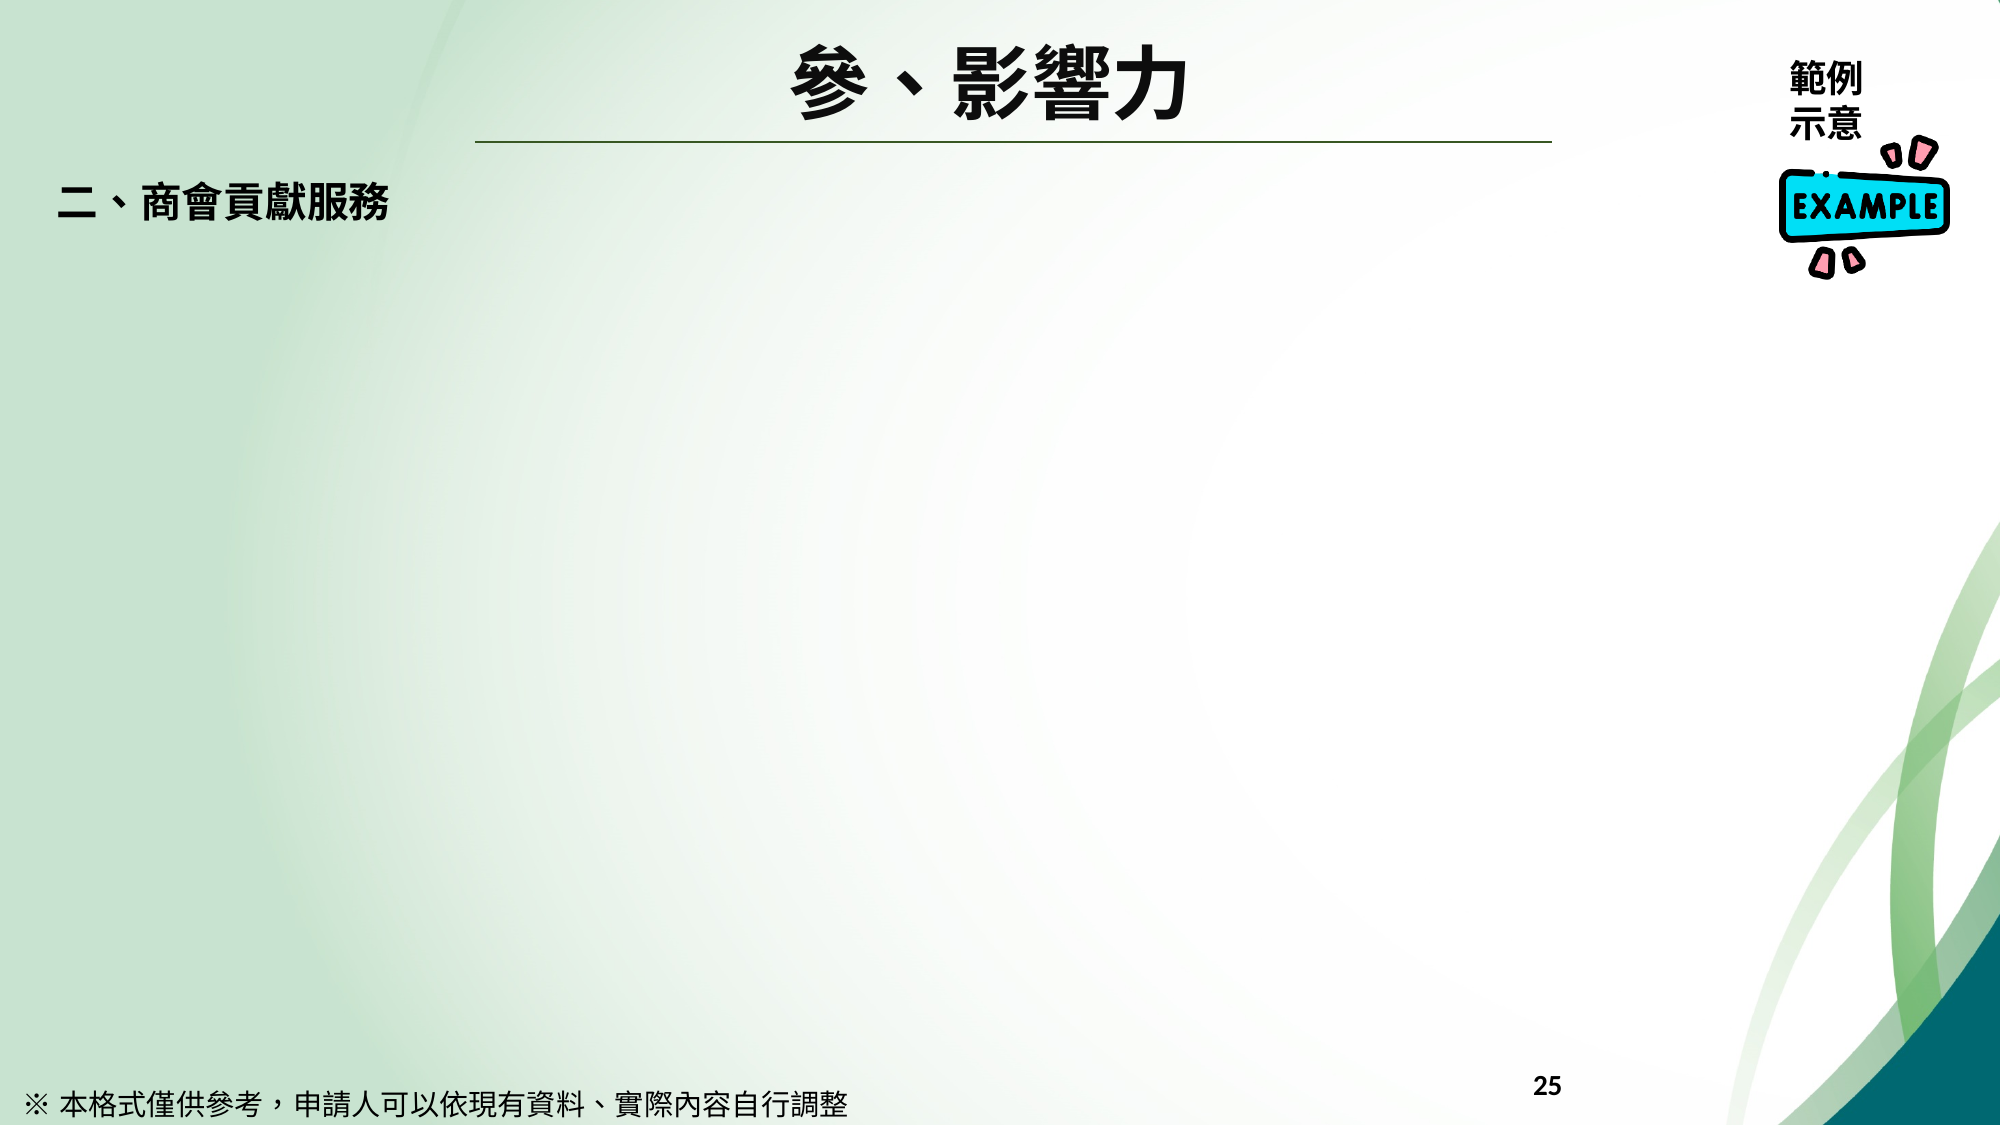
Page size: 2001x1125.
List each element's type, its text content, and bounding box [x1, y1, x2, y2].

text_box 24 [1518, 1053, 1969, 1114]
title 參、影響力 [0, 36, 2000, 139]
text_box 二、商會貢獻服務 [41, 168, 1662, 234]
text_box ※本格式僅供參考，申請人可以依現有資料、實際內容自行調整 [7, 1067, 859, 1125]
picture [1779, 139, 1950, 293]
